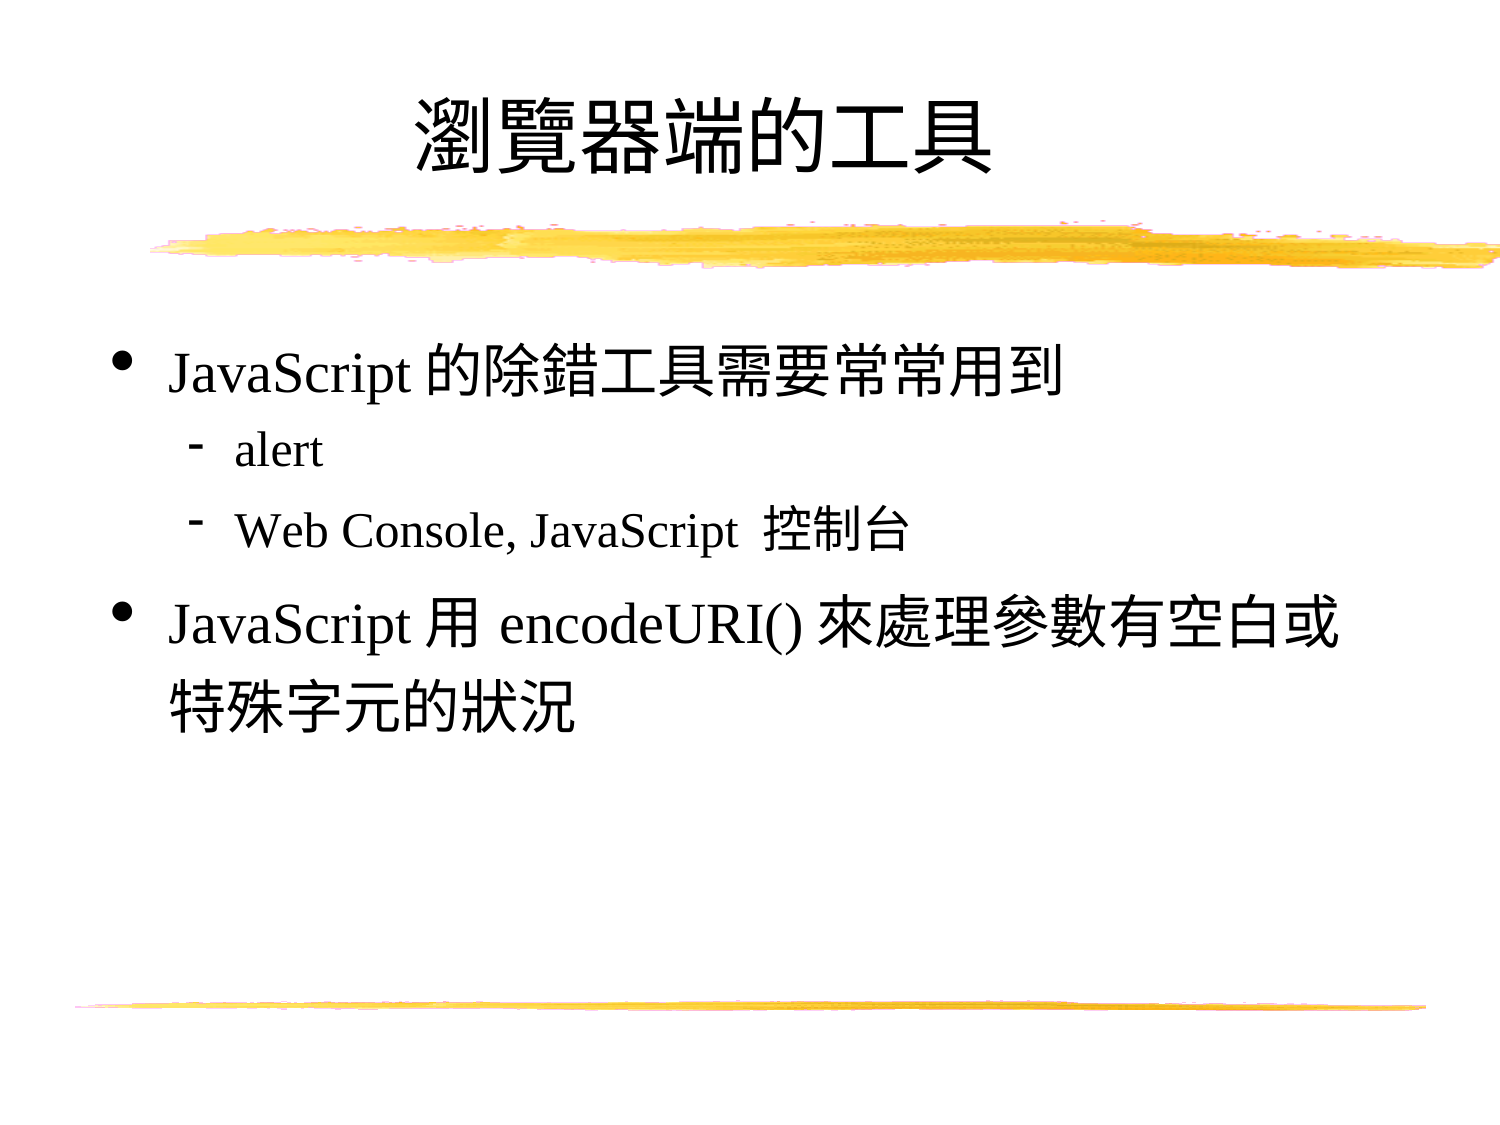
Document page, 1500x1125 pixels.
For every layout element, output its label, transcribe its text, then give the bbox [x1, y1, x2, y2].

title 瀏覽器端的工具 [66, 37, 1342, 225]
picture [150, 215, 1500, 279]
list JavaScript的除錯工具需要常常用到 alert Web Console, JavaScript 控制台 JavaScript用encodeURI()來處理參數有空白或特殊字元的狀況 [112, 324, 1388, 1068]
picture [75, 999, 112, 1013]
picture [1388, 999, 1426, 1013]
